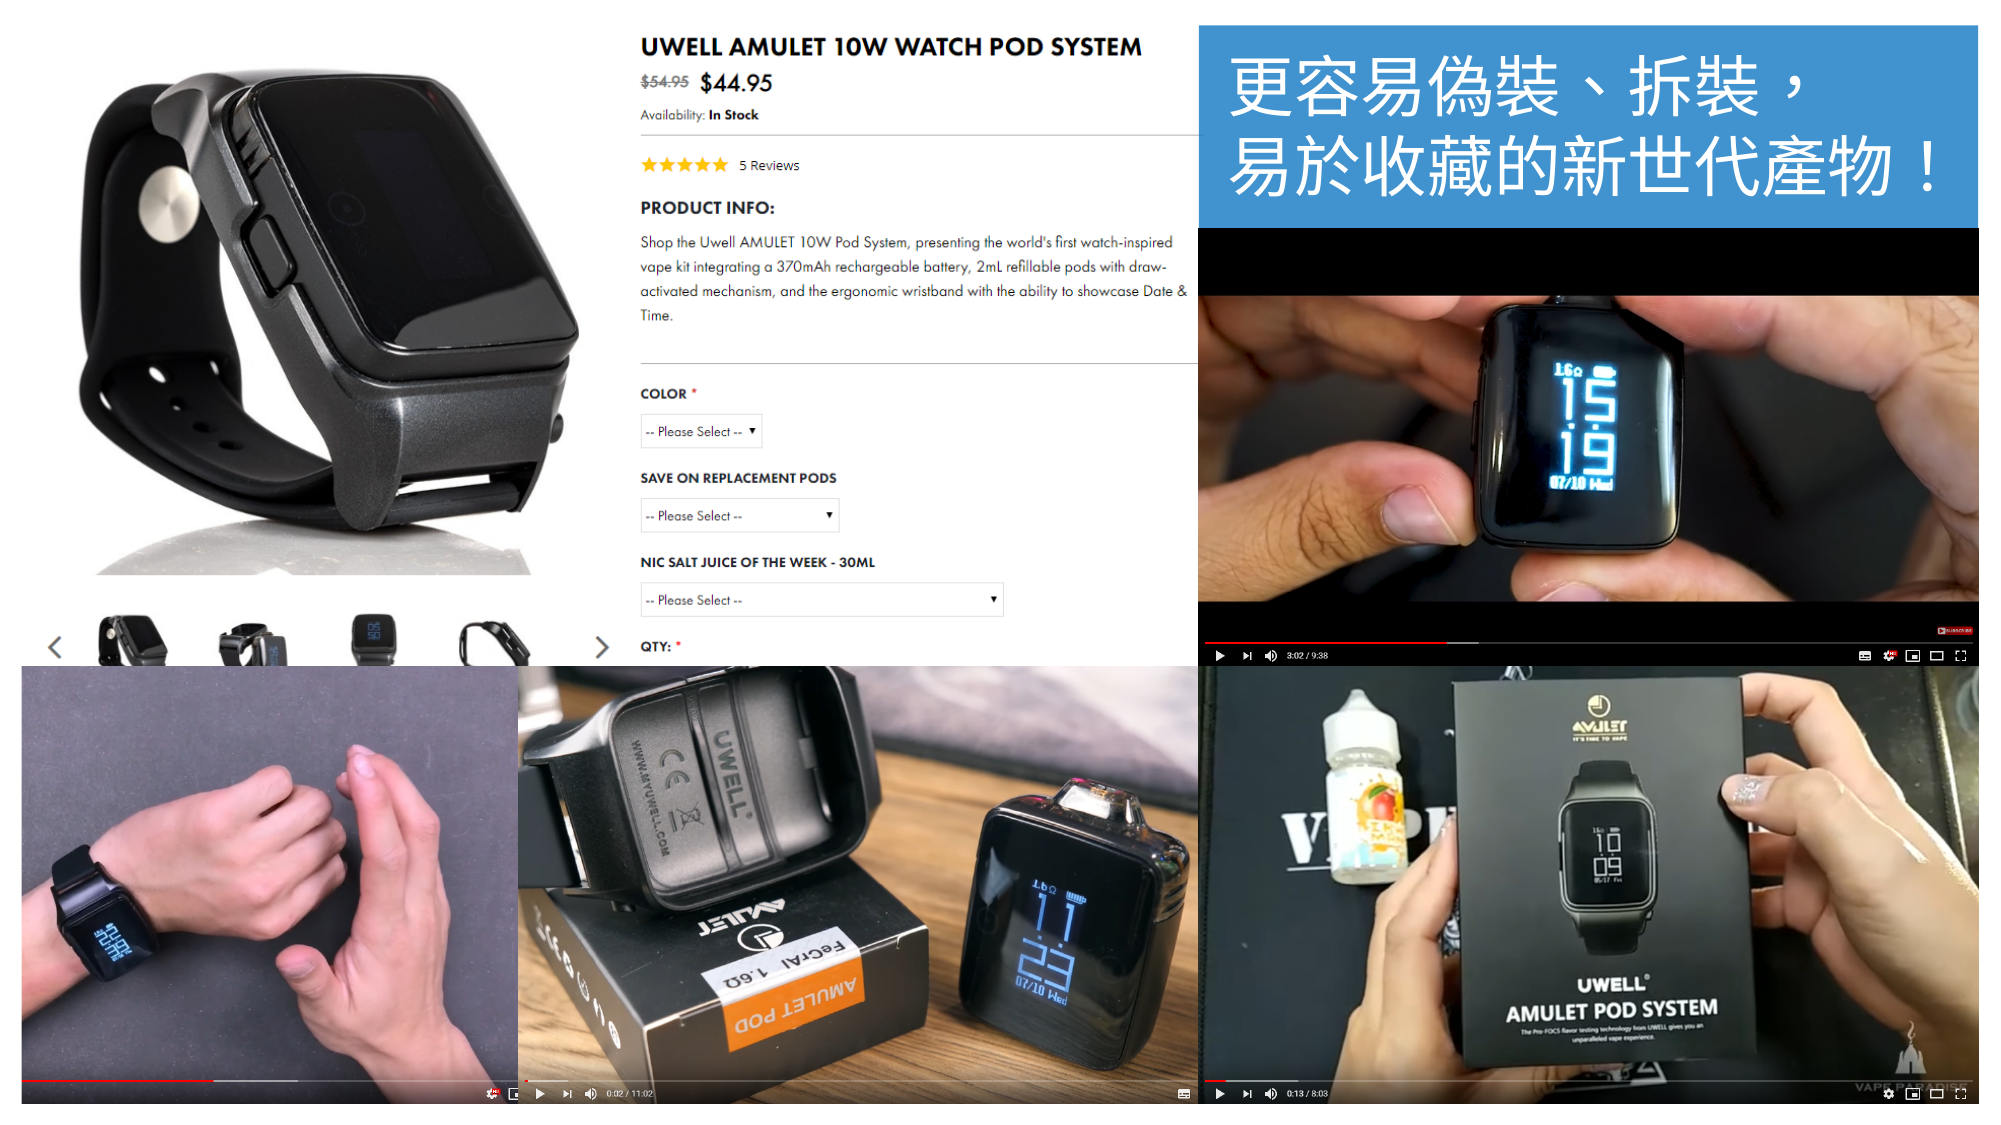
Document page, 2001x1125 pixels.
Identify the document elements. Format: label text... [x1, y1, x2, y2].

text_box [1198, 25, 1979, 228]
picture [21, 25, 1979, 1104]
text_box 更容易偽裝、拆裝， 易於收藏的新世代產物！ [1212, 37, 1934, 213]
